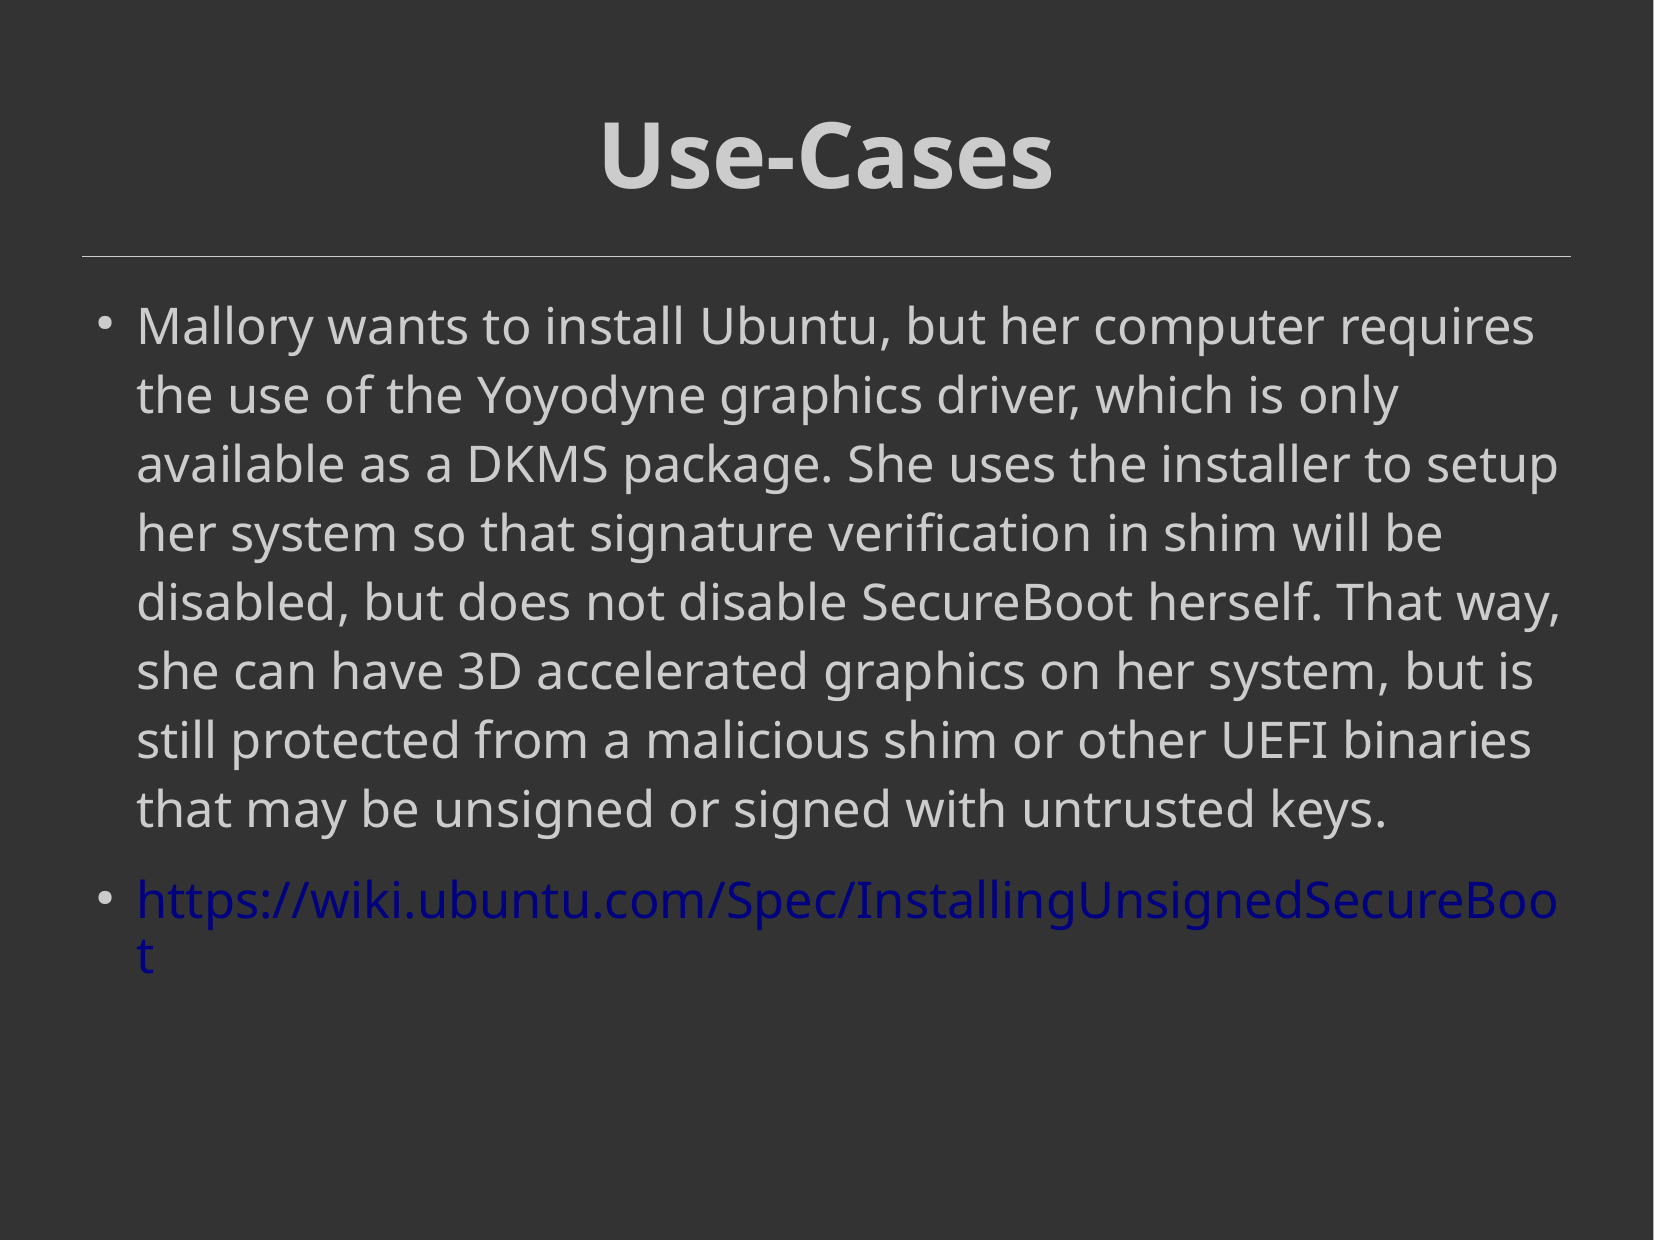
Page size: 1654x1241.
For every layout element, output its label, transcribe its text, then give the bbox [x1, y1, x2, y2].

list Mallory wants to install Ubuntu, but her computer requires the use of the Yoyodyne graphics driver, which is only available as a DKMS package. She uses the installer to setup her system so that signature verification in shim will be disabled, but does not disable SecureBoot herself. That way, she can have 3D accelerated graphics on her system, but is still protected from a malicious shim or other UEFI binaries that may be unsigned or signed with untrusted keys. https://wiki.ubuntu.com/Spec/InstallingUnsignedSecureBoot [82, 290, 1571, 1010]
title Use-Cases [82, 49, 1571, 257]
